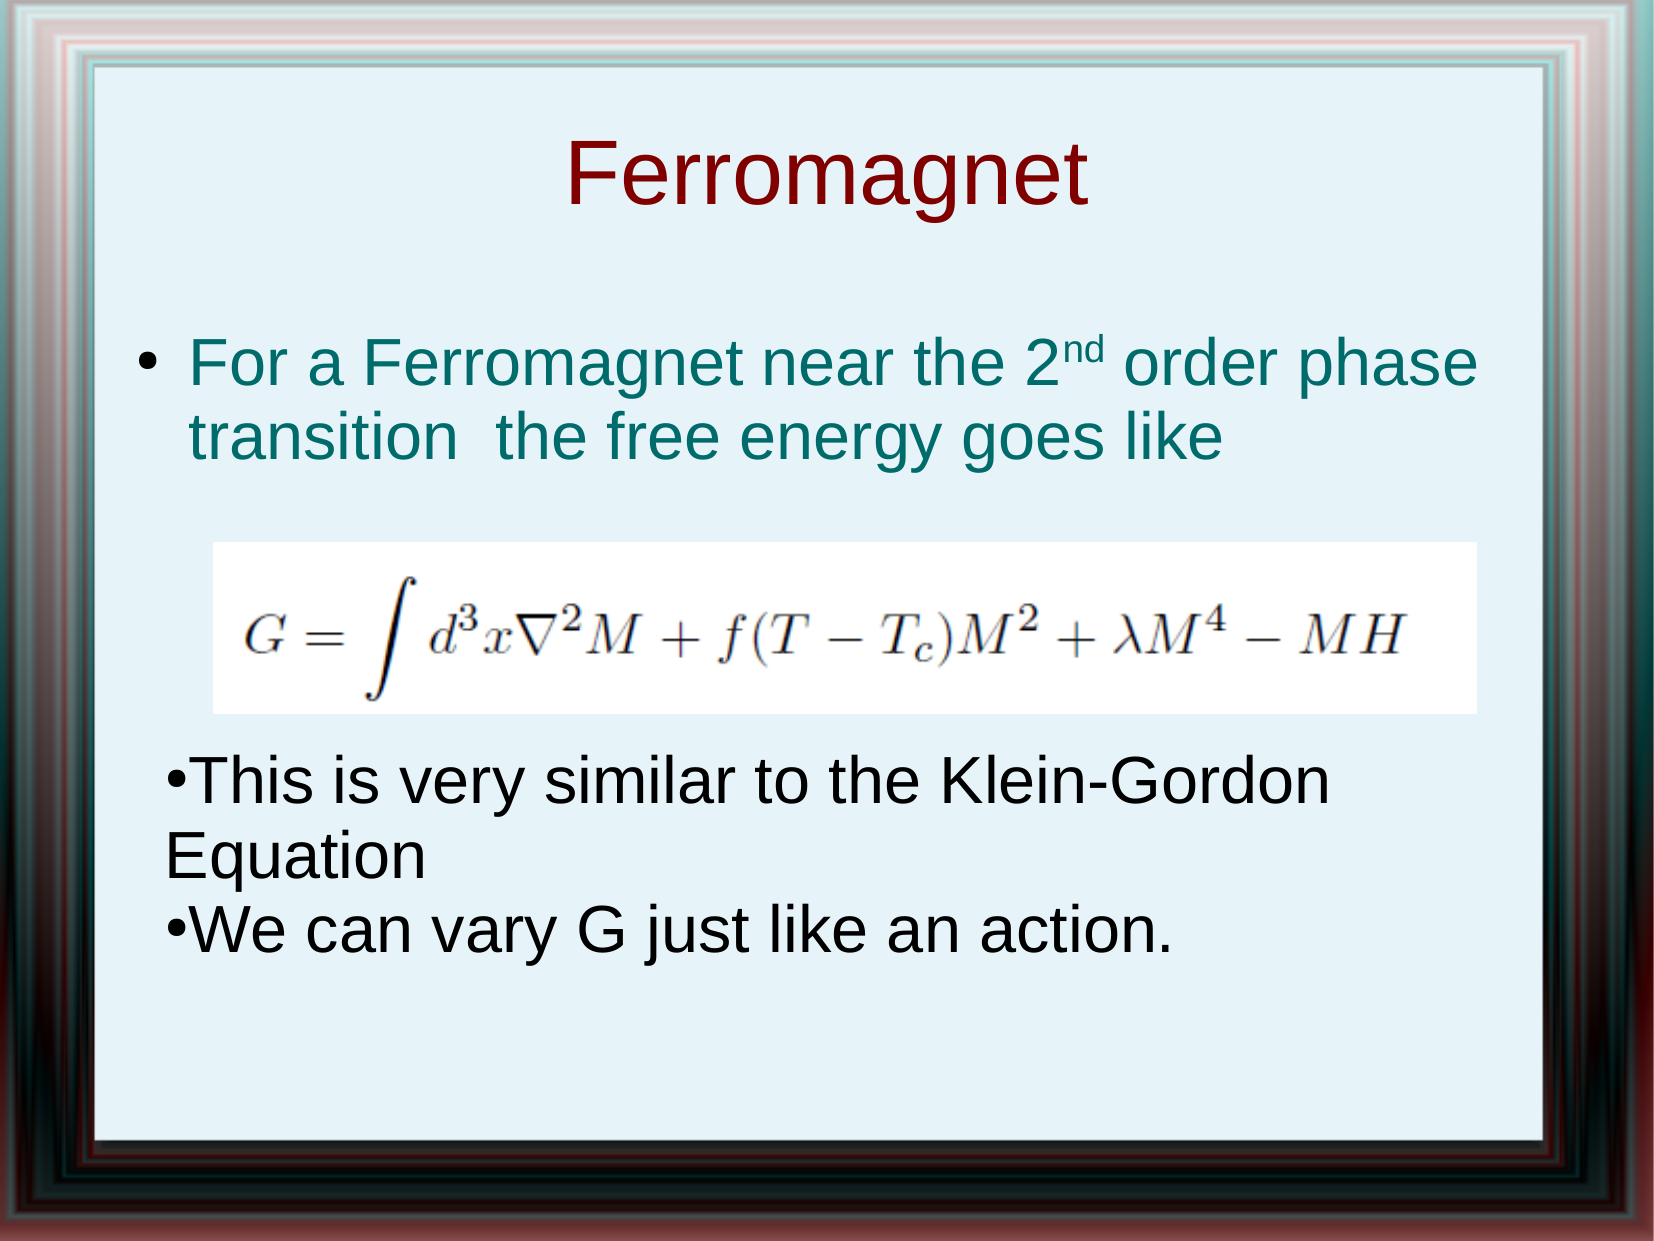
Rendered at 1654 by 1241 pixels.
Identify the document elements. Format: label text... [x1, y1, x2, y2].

text_box This is very similar to the Klein-Gordon Equation We can vary G just like an action. [150, 735, 1348, 1017]
title Ferromagnet [118, 95, 1536, 250]
list For a Ferromagnet near the 2nd order phase transition the free energy goes like [118, 324, 1506, 526]
picture [0, 0, 1654, 1241]
